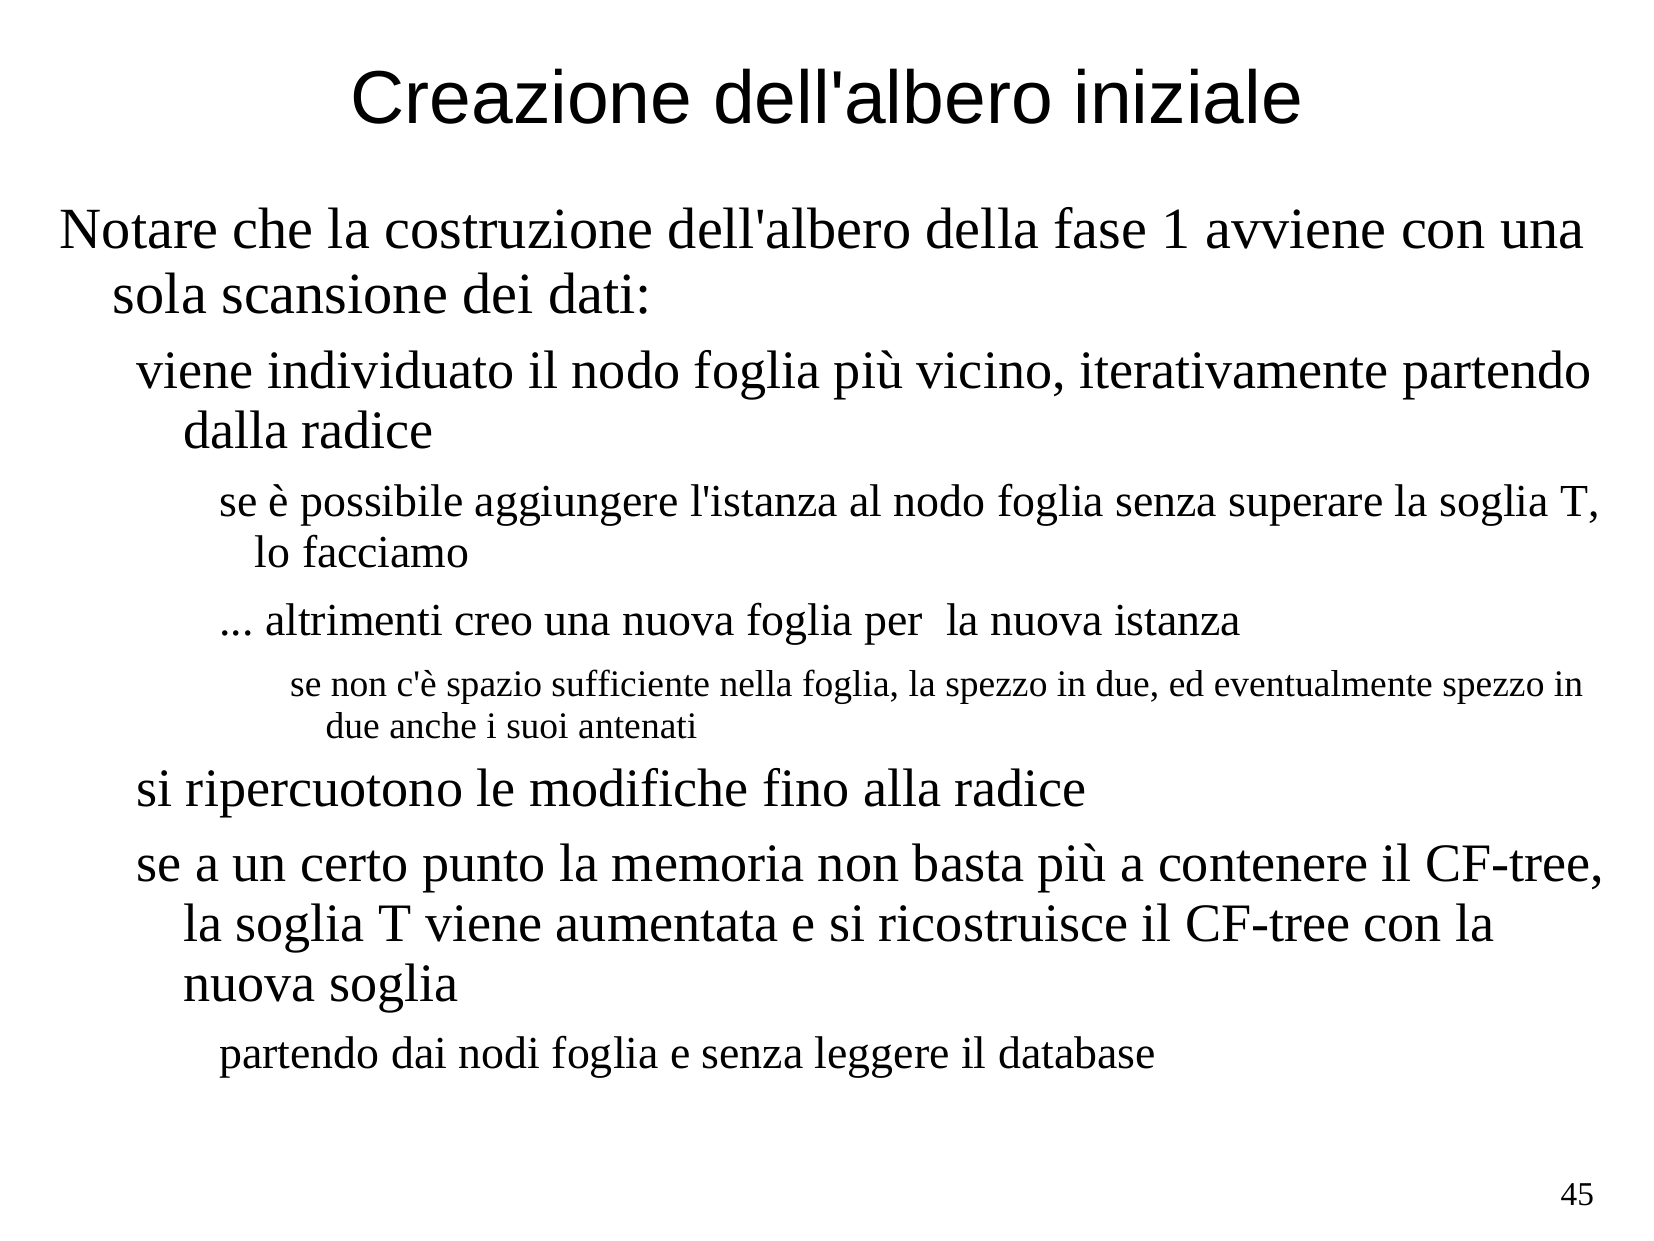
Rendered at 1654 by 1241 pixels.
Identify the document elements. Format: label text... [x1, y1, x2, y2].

title Creazione dell'albero iniziale [37, 30, 1617, 166]
list Notare che la costruzione dell'albero della fase 1 avviene con una sola scansione dei dati: viene individuato il nodo foglia più vicino, iterativamente partendo dalla radice se è possibile aggiungere l'istanza al nodo foglia senza superare la soglia T, lo facciamo ... altrimenti creo una nuova foglia per la nuova istanza se non c'è spazio sufficiente nella foglia, la spezzo in due, ed eventualmente spezzo in due anche i suoi antenati si ripercuotono le modifiche fino alla radice se a un certo punto la memoria non basta più a contenere il CF-tree, la soglia T viene aumentata e si ricostruisce il CF-tree con la nuova soglia partendo dai nodi foglia e senza leggere il database [42, 196, 1612, 1187]
